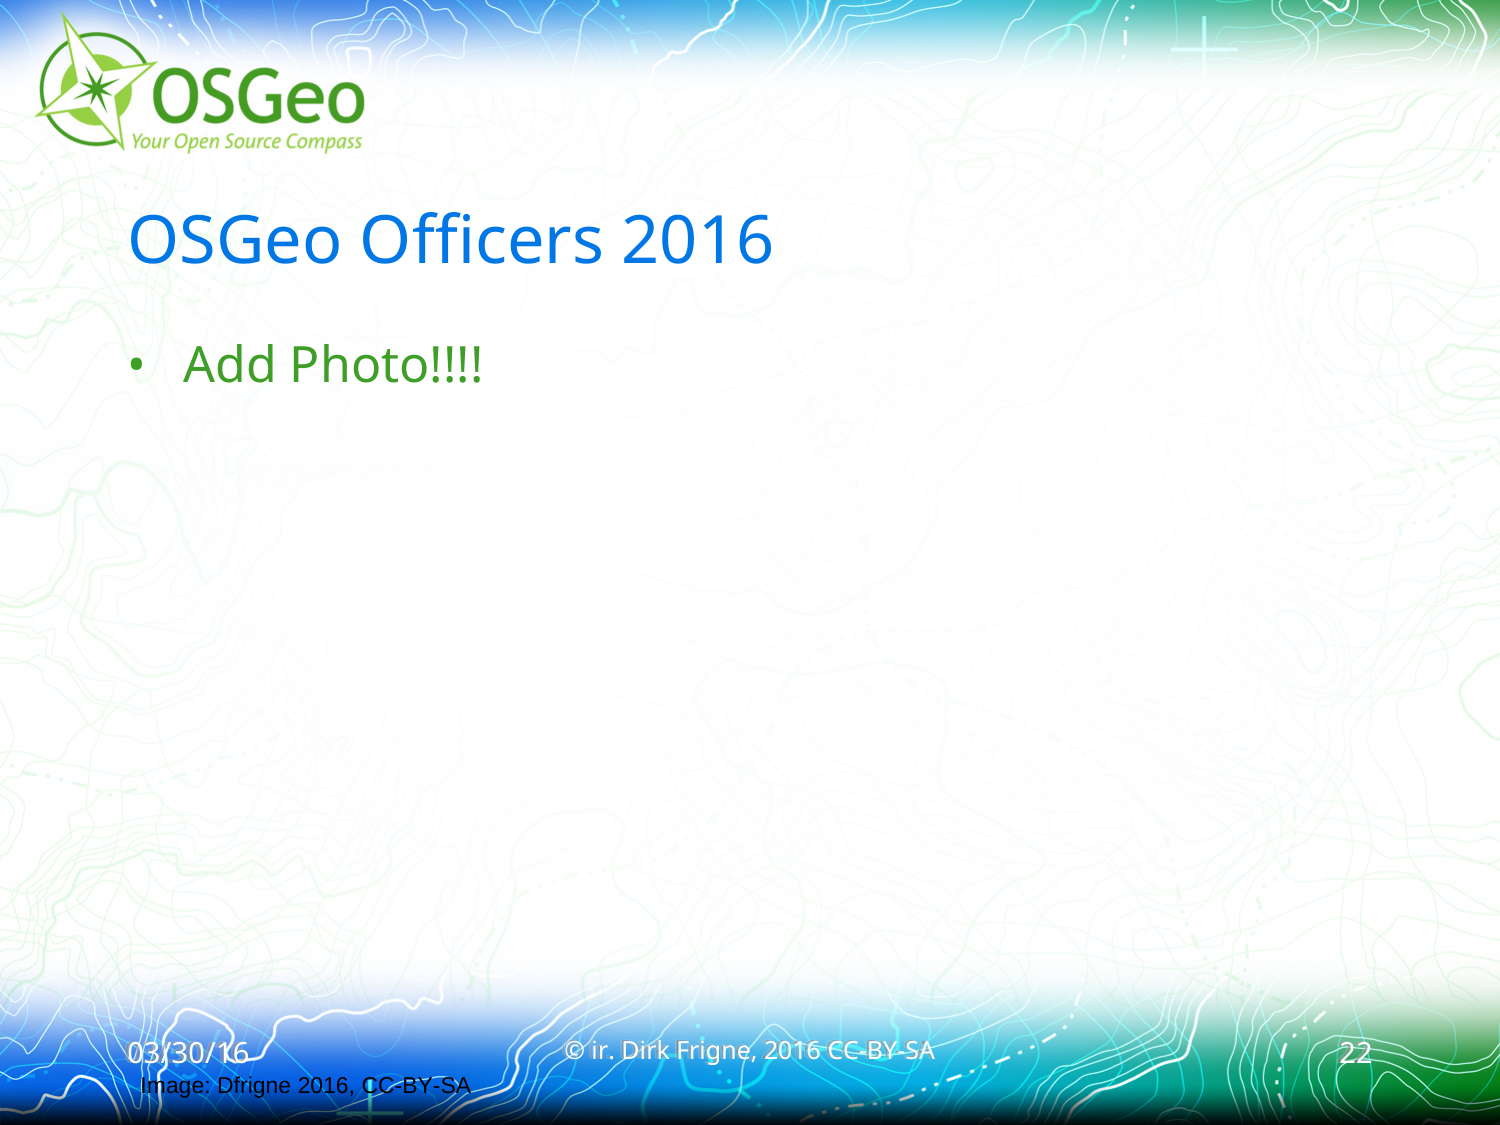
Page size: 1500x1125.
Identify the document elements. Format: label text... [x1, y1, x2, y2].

text_box Image: Dfrigne 2016, CC-BY-SA [125, 1062, 487, 1106]
title OSGeo Officers 2016 [112, 187, 1388, 288]
list Add Photo!!!! [112, 324, 1388, 1000]
picture [0, 0, 1500, 1125]
